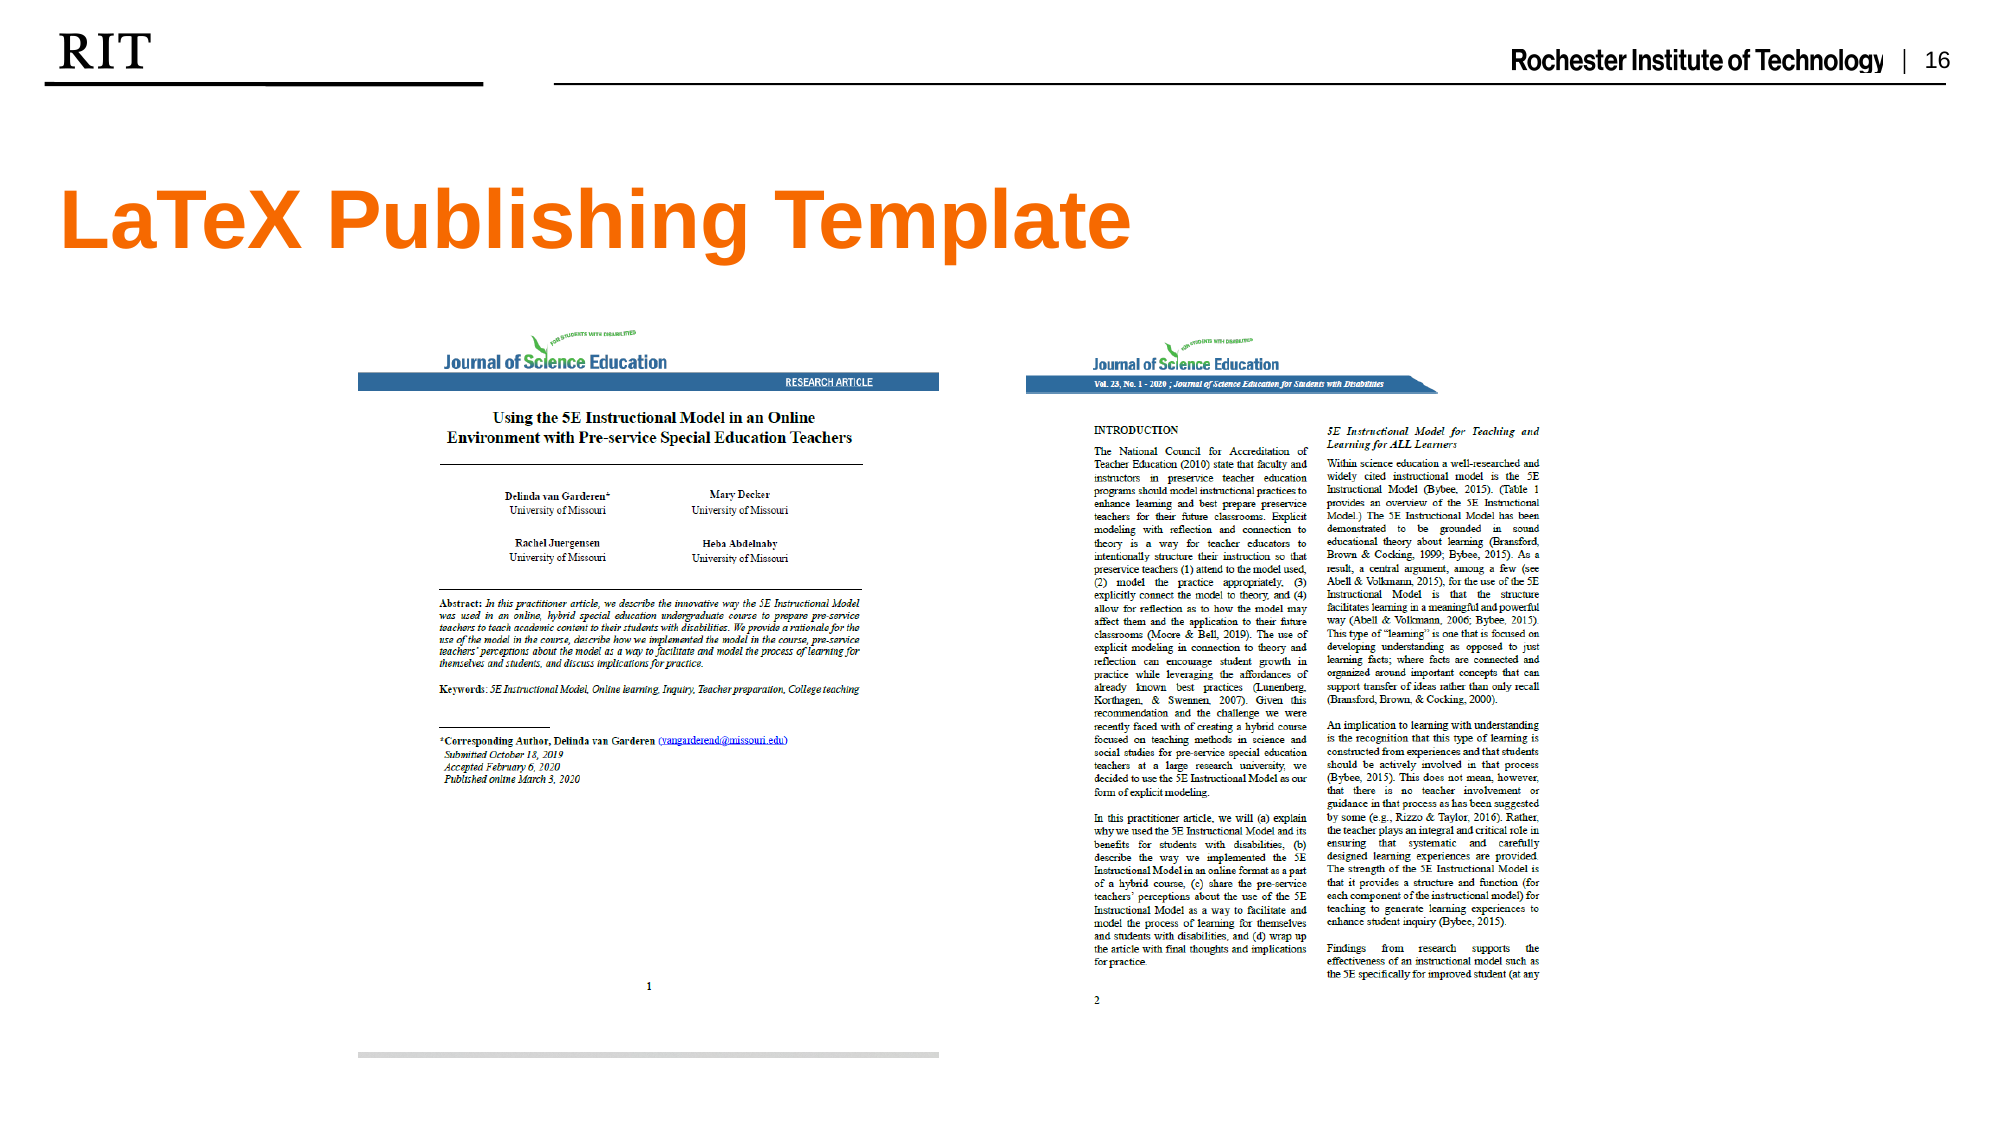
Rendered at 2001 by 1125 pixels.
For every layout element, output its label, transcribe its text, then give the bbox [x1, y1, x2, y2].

picture [58, 32, 151, 69]
picture [1026, 326, 1607, 1064]
list LaTeX Publishing Template [44, 157, 1946, 272]
picture [1512, 49, 1883, 73]
picture [358, 297, 939, 1058]
